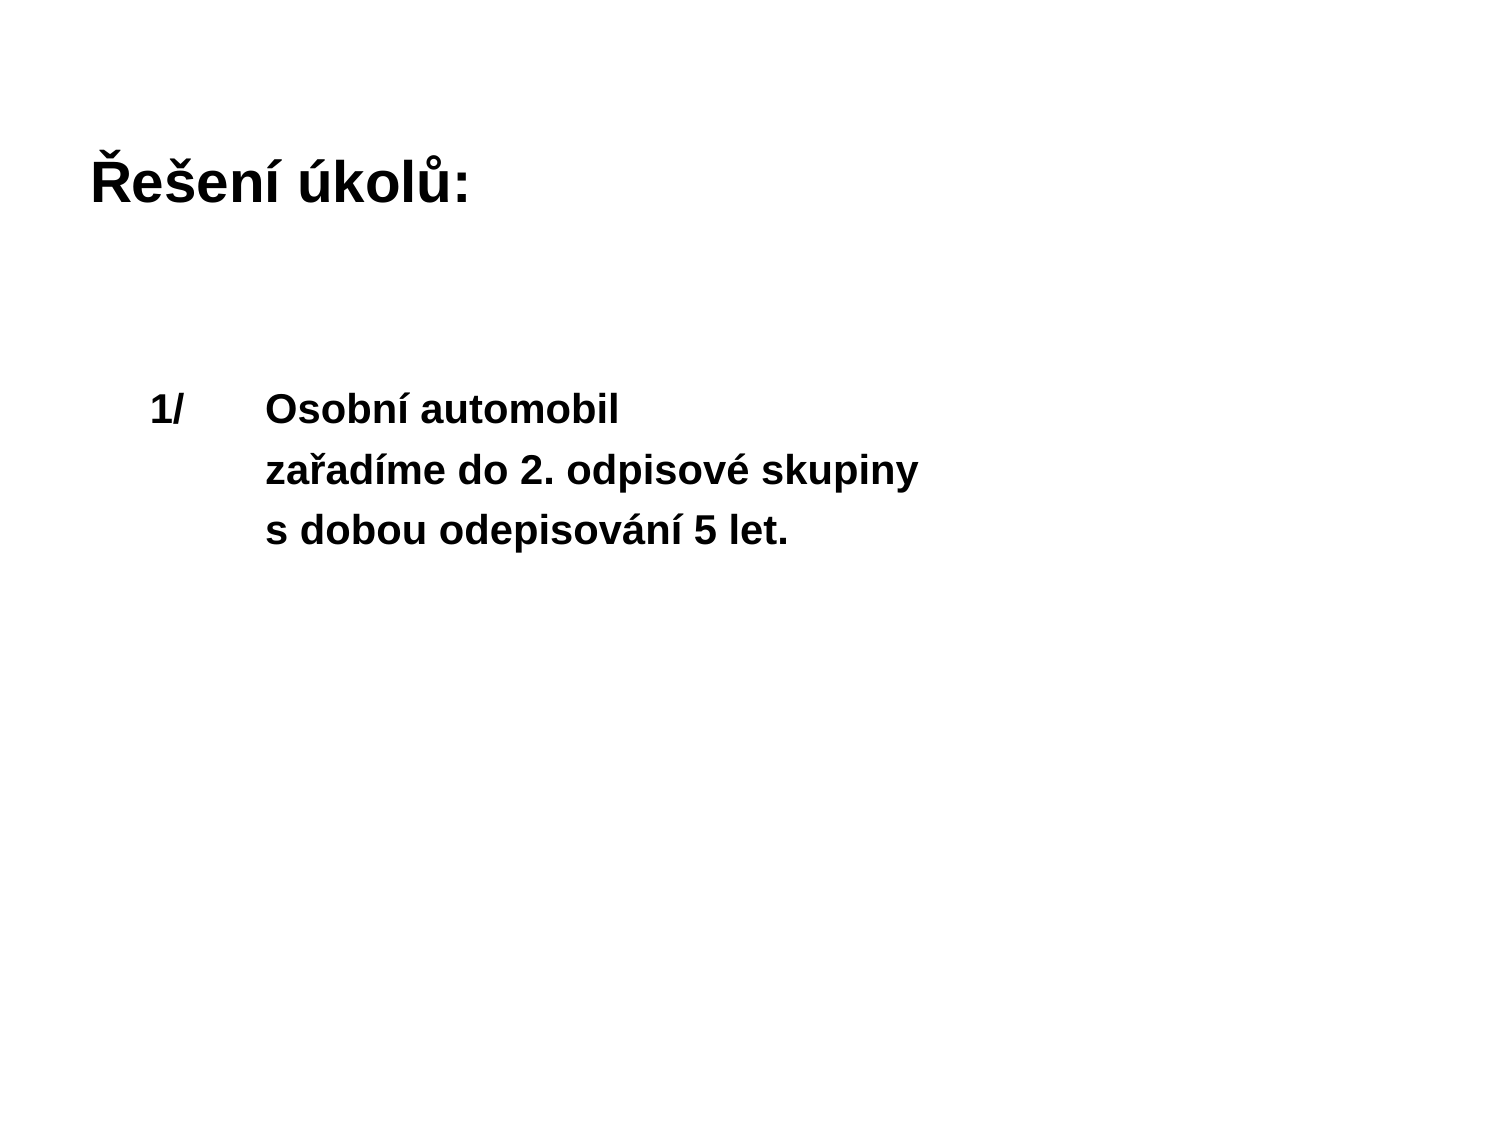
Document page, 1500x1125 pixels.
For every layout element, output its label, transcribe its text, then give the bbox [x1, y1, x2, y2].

list 1/ Osobní automobil zařadíme do 2. odpisové skupiny s dobou odepisování 5 let. [100, 314, 1426, 1006]
title Řešení úkolů: [75, 125, 1426, 233]
